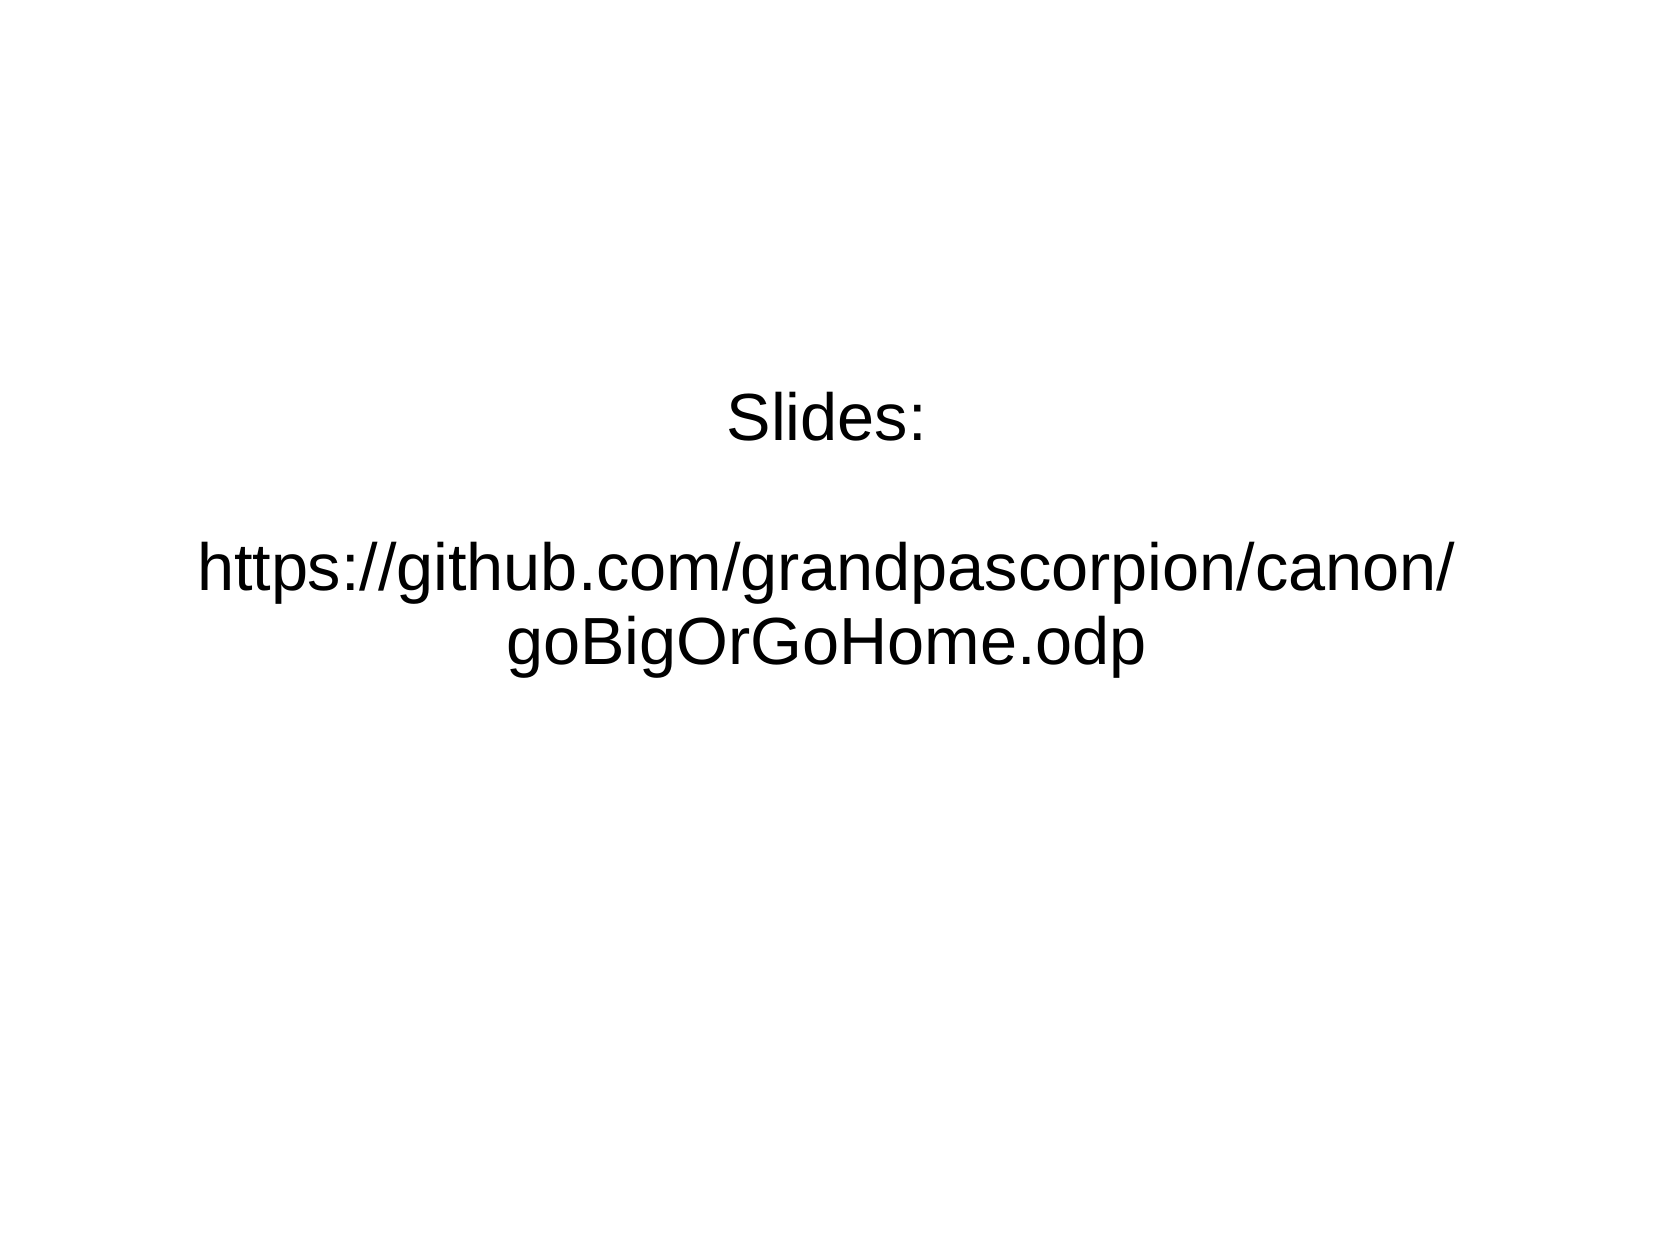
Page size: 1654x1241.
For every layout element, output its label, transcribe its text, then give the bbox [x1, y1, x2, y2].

subtitle Slides: https://github.com/grandpascorpion/canon/goBigOrGoHome.odp [82, 49, 1571, 1010]
